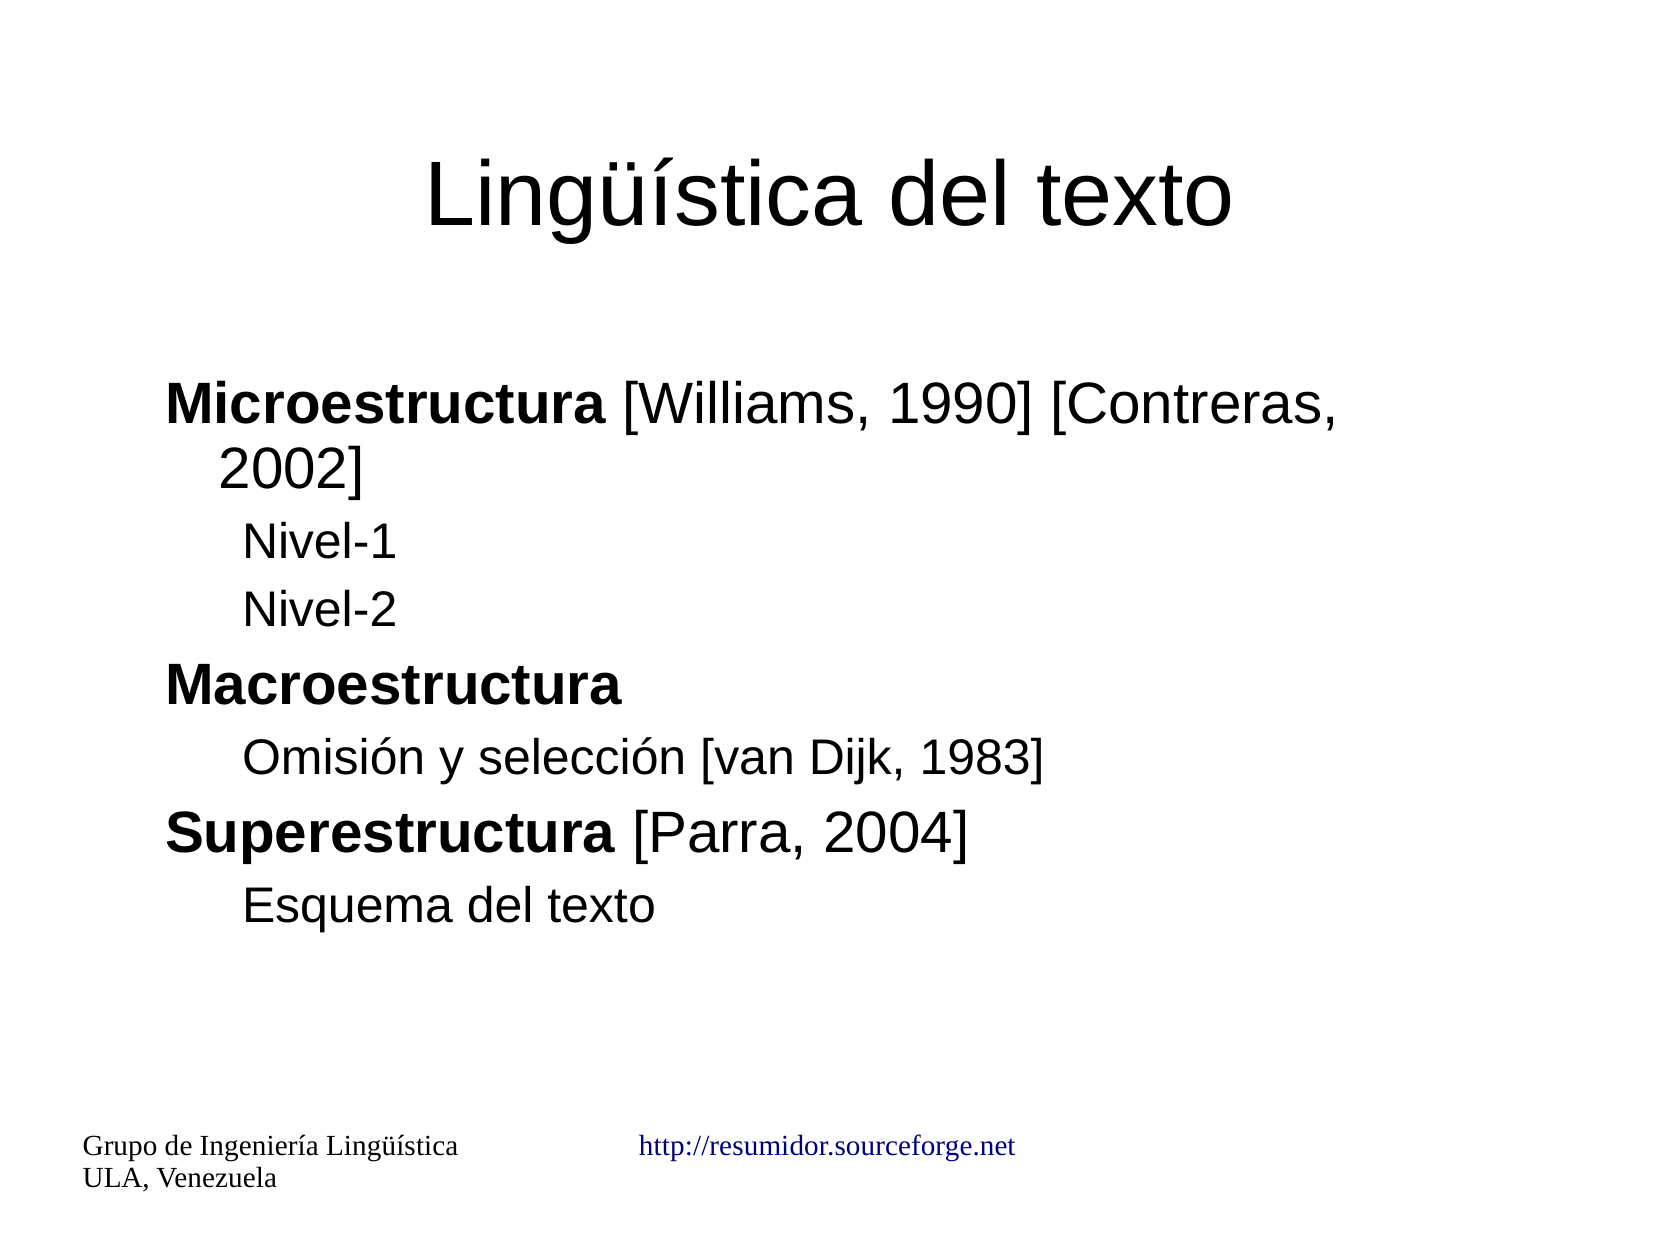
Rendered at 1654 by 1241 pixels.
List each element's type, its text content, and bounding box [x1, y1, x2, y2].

title Lingüística del texto [225, 99, 1436, 288]
list Microestructura [Williams, 1990] [Contreras, 2002] Nivel-1 Nivel-2 Macroestructura Omisión y selección [van Dijk, 1983] Superestructura [Parra, 2004] Esquema del texto [132, 363, 1439, 1000]
